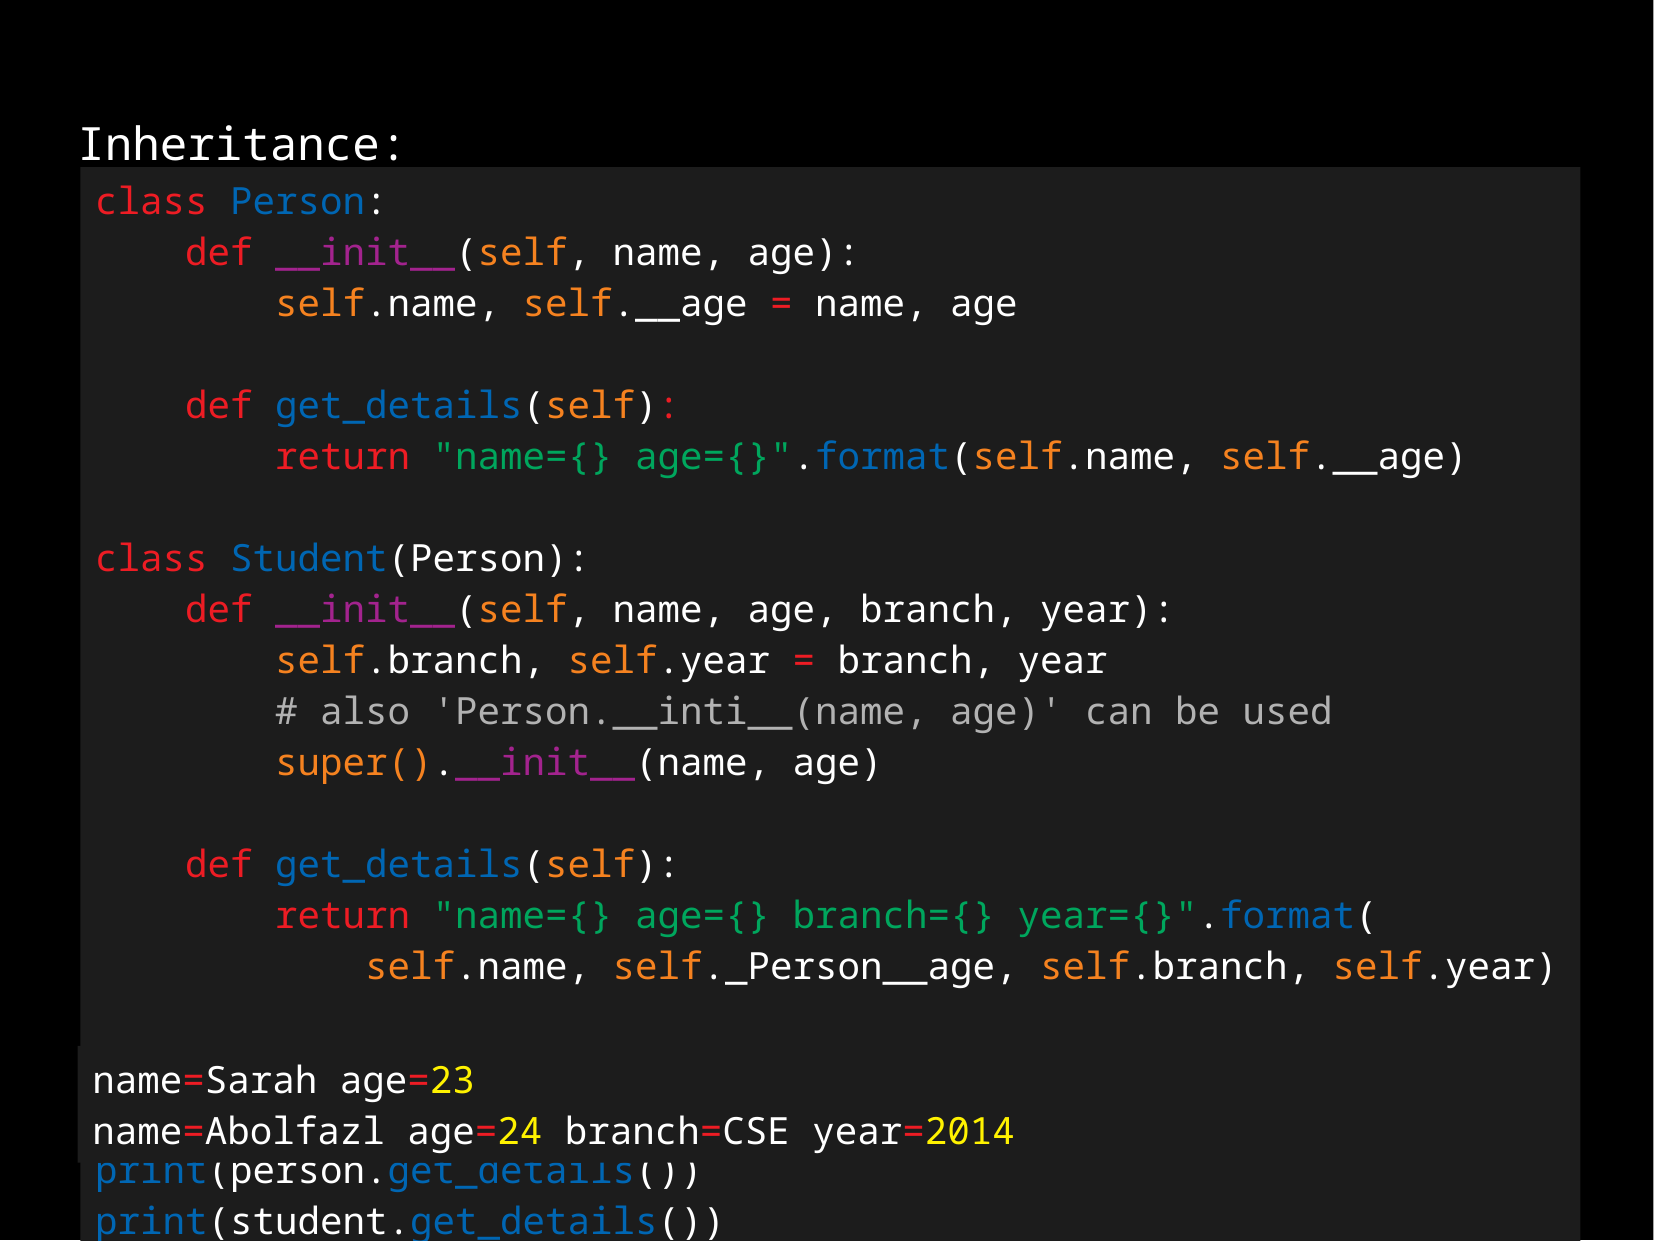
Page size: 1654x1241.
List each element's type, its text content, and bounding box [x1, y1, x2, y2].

text_box name=Sarah age=23 name=Abolfazl age=24 branch=CSE year=2014 [77, 1045, 1578, 1137]
text_box Inheritance: Output: [62, 103, 1591, 1044]
